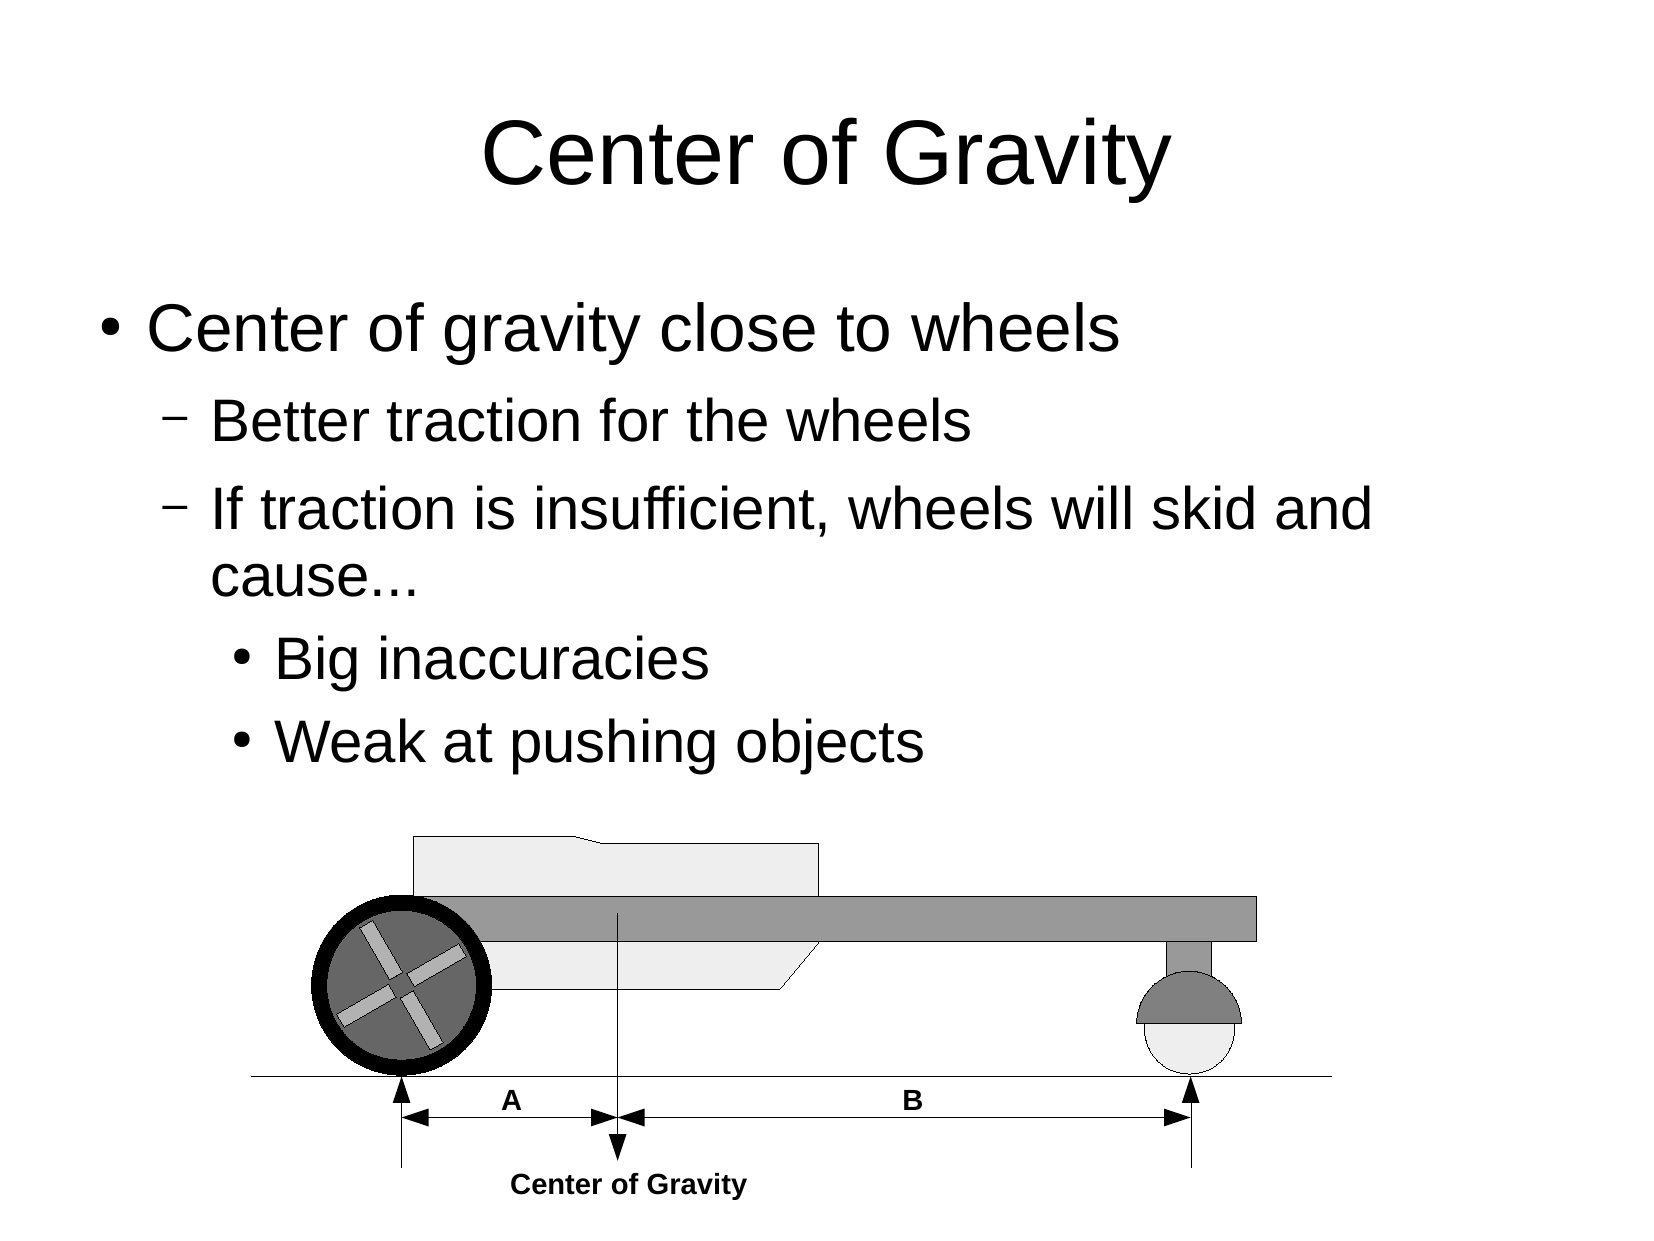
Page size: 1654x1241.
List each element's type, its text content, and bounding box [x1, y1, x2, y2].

title Center of Gravity [82, 49, 1571, 257]
text_box [311, 836, 1257, 1076]
list Center of gravity close to wheels Better traction for the wheels If traction is insufficient, wheels will skid and cause... Big inaccuracies Weak at pushing objects [82, 290, 1571, 781]
text_box B [726, 1076, 1100, 1157]
text_box Center of Gravity [442, 1160, 816, 1241]
text_box A [325, 1076, 698, 1157]
